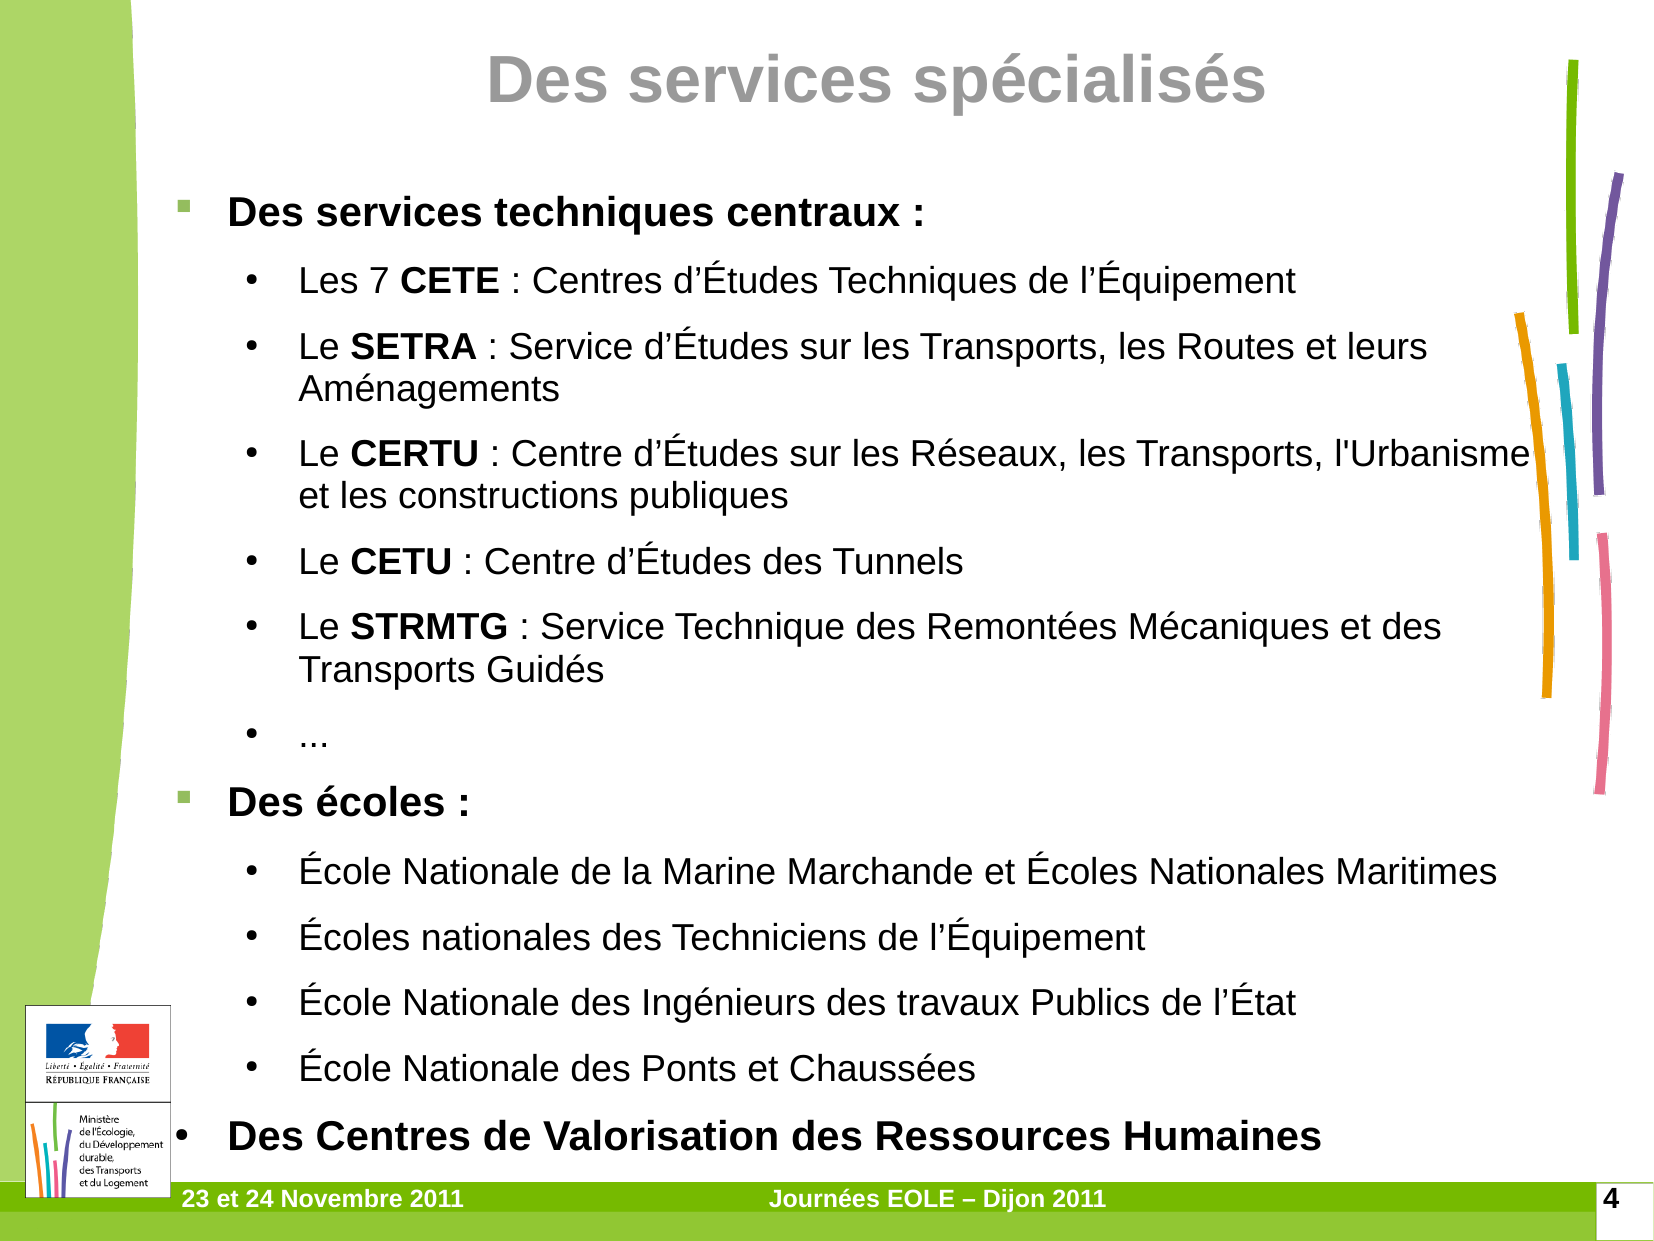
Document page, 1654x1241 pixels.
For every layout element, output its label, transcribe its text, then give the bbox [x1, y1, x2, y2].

picture [0, 0, 1654, 1241]
list Des services techniques centraux : Les 7 CETE : Centres d’Études Techniques de l’Équipement Le SETRA : Service d’Études sur les Transports, les Routes et leurs Aménagements Le CERTU : Centre d’Études sur les Réseaux, les Transports, l'Urbanisme et les constructions publiques Le CETU : Centre d’Études des Tunnels Le STRMTG : Service Technique des Remontées Mécaniques et des Transports Guidés ... Des écoles : École Nationale de la Marine Marchande et Écoles Nationales Maritimes Écoles nationales des Techniciens de l’Équipement École Nationale des Ingénieurs des travaux Publics de l’État École Nationale des Ponts et Chaussées Des Centres de Valorisation des Ressources Humaines [156, 188, 1547, 1175]
title Des services spécialisés [133, 0, 1622, 159]
